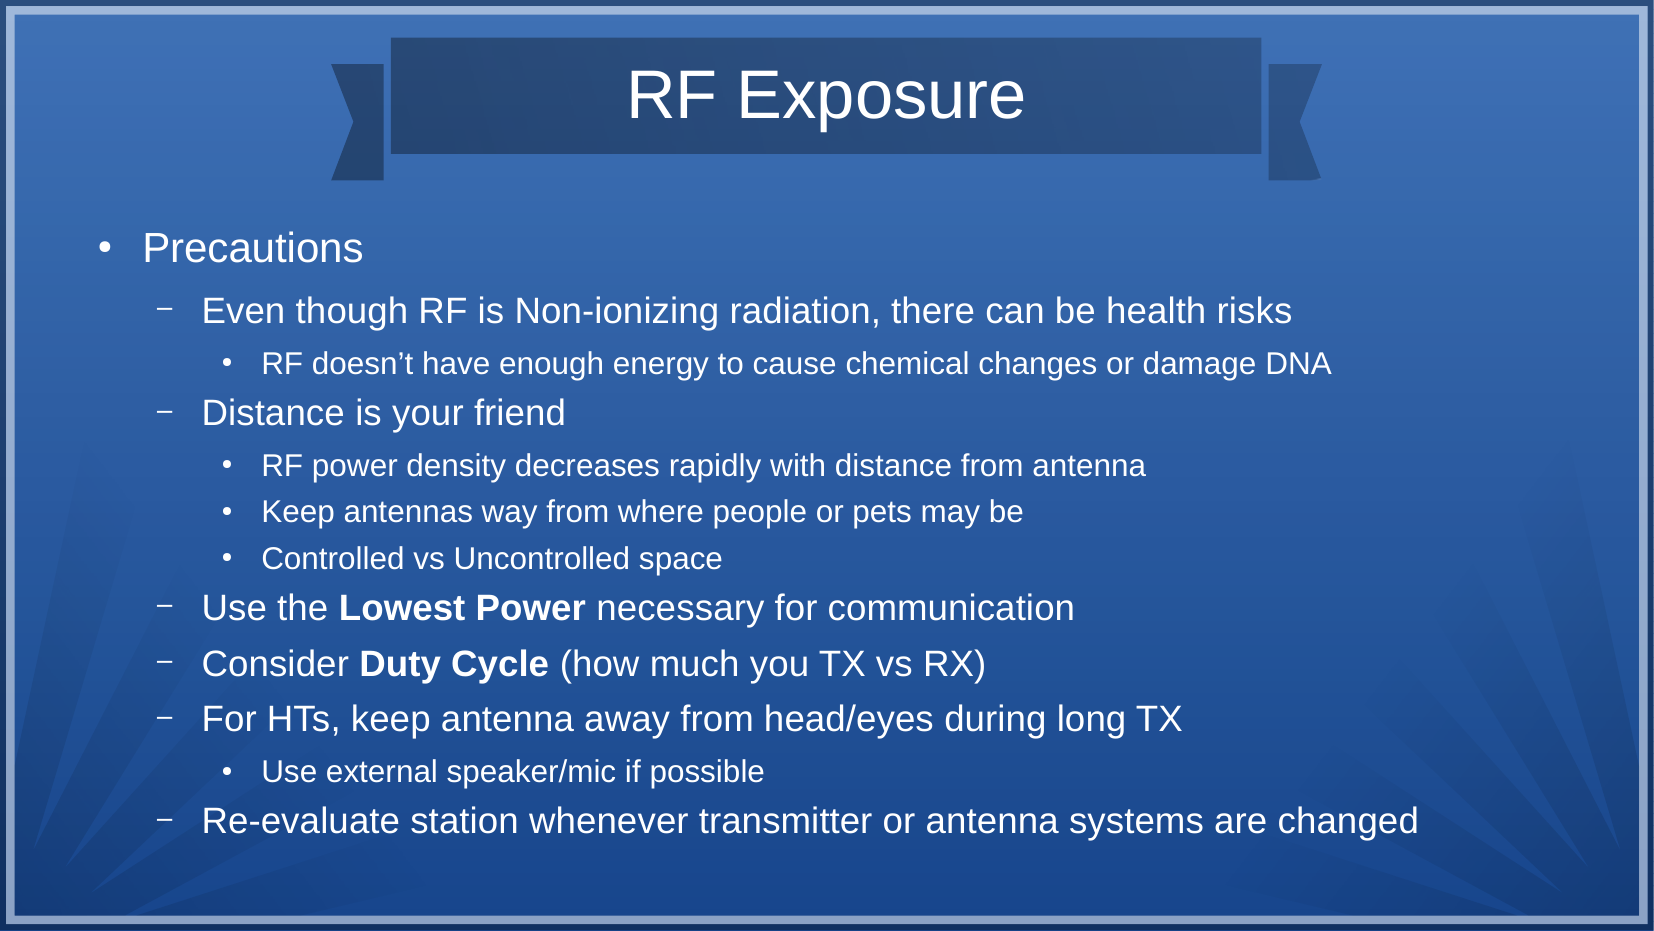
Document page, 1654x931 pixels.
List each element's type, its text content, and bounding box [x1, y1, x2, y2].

list Precautions Even though RF is Non-ionizing radiation, there can be health risks RF doesn’t have enough energy to cause chemical changes or damage DNA Distance is your friend RF power density decreases rapidly with distance from antenna Keep antennas way from where people or pets may be Controlled vs Uncontrolled space Use the Lowest Power necessary for communication Consider Duty Cycle (how much you TX vs RX) For HTs, keep antenna away from head/eyes during long TX Use external speaker/mic if possible Re-evaluate station whenever transmitter or antenna systems are changed [82, 224, 1571, 848]
title RF Exposure [389, 35, 1264, 154]
